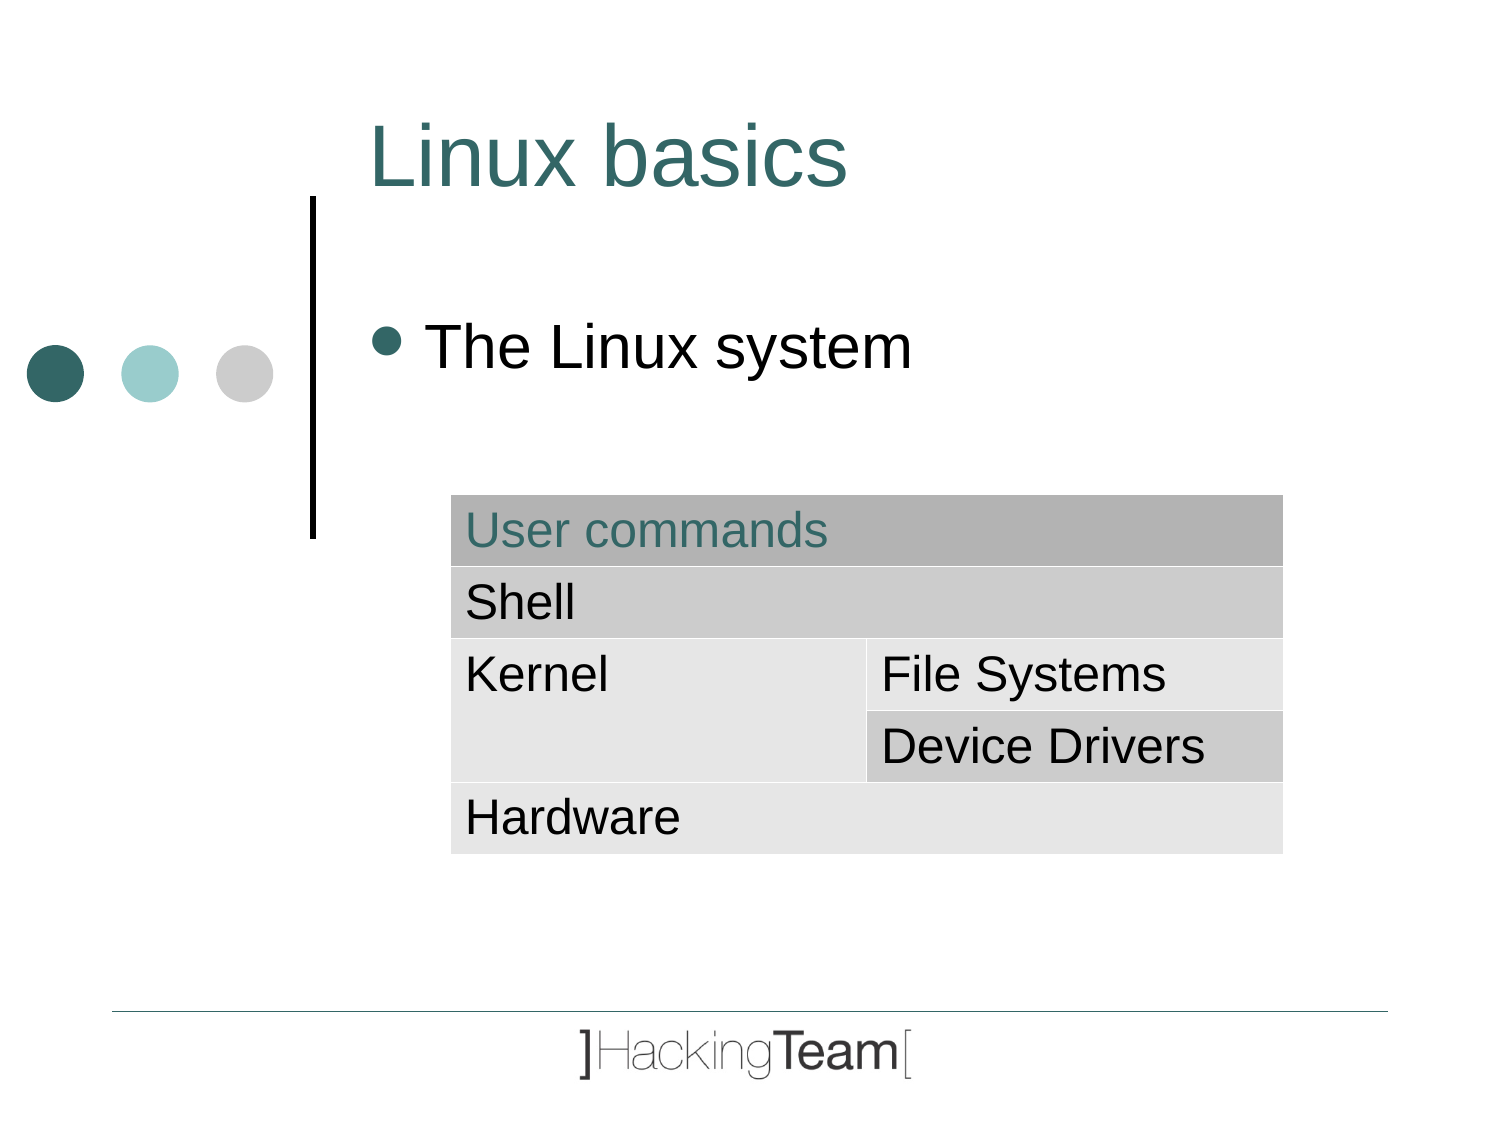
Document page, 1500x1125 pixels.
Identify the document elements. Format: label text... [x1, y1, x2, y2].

table_cell Device Drivers [867, 711, 1283, 782]
picture [574, 1041, 916, 1084]
title Linux basics [249, 38, 1401, 275]
table_cell Kernel [451, 639, 866, 782]
table_cell Hardware [451, 783, 1283, 854]
table_cell File Systems [867, 639, 1283, 710]
list The Linux system [249, 312, 1401, 1041]
table_cell Shell [451, 567, 1283, 638]
table_header User commands [451, 495, 1283, 566]
